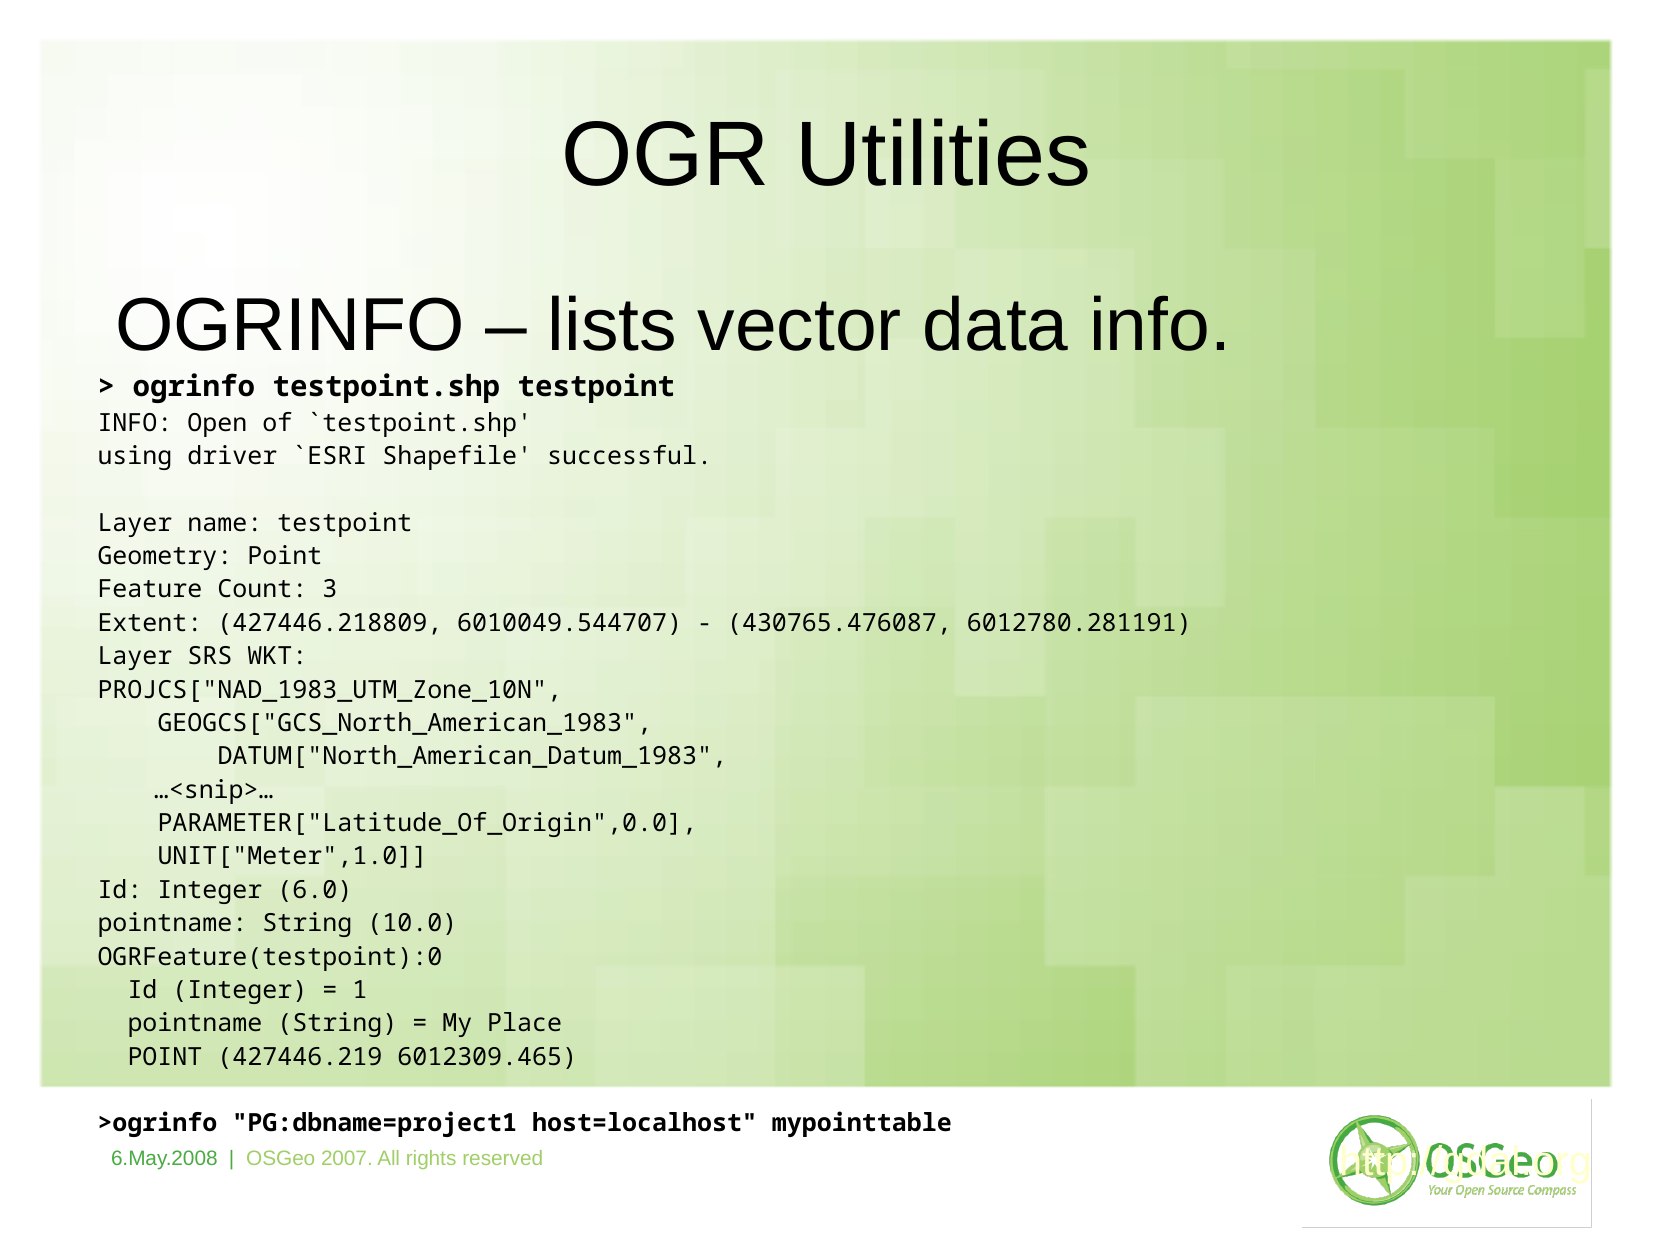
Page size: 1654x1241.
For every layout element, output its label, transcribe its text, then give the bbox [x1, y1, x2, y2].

picture [0, 1, 1654, 1239]
title OGR Utilities [82, 50, 1571, 257]
list OGRINFO – lists vector data info. > ogrinfo testpoint.shp testpoint INFO: Open of `testpoint.shp' using driver `ESRI Shapefile' successful. Layer name: testpoint Geometry: Point Feature Count: 3 Extent: (427446.218809, 6010049.544707) - (430765.476087, 6012780.281191) Layer SRS WKT: PROJCS["NAD_1983_UTM_Zone_10N", GEOGCS["GCS_North_American_1983", DATUM["North_American_Datum_1983", …<snip>… PARAMETER["Latitude_Of_Origin",0.0], UNIT["Meter",1.0]] Id: Integer (6.0) pointname: String (10.0) OGRFeature(testpoint):0 Id (Integer) = 1 pointname (String) = My Place POINT (427446.219 6012309.465) >ogrinfo "PG:dbname=project1 host=localhost" mypointtable [82, 289, 1571, 1199]
text_box http://gdal.org [1324, 1143, 1608, 1190]
